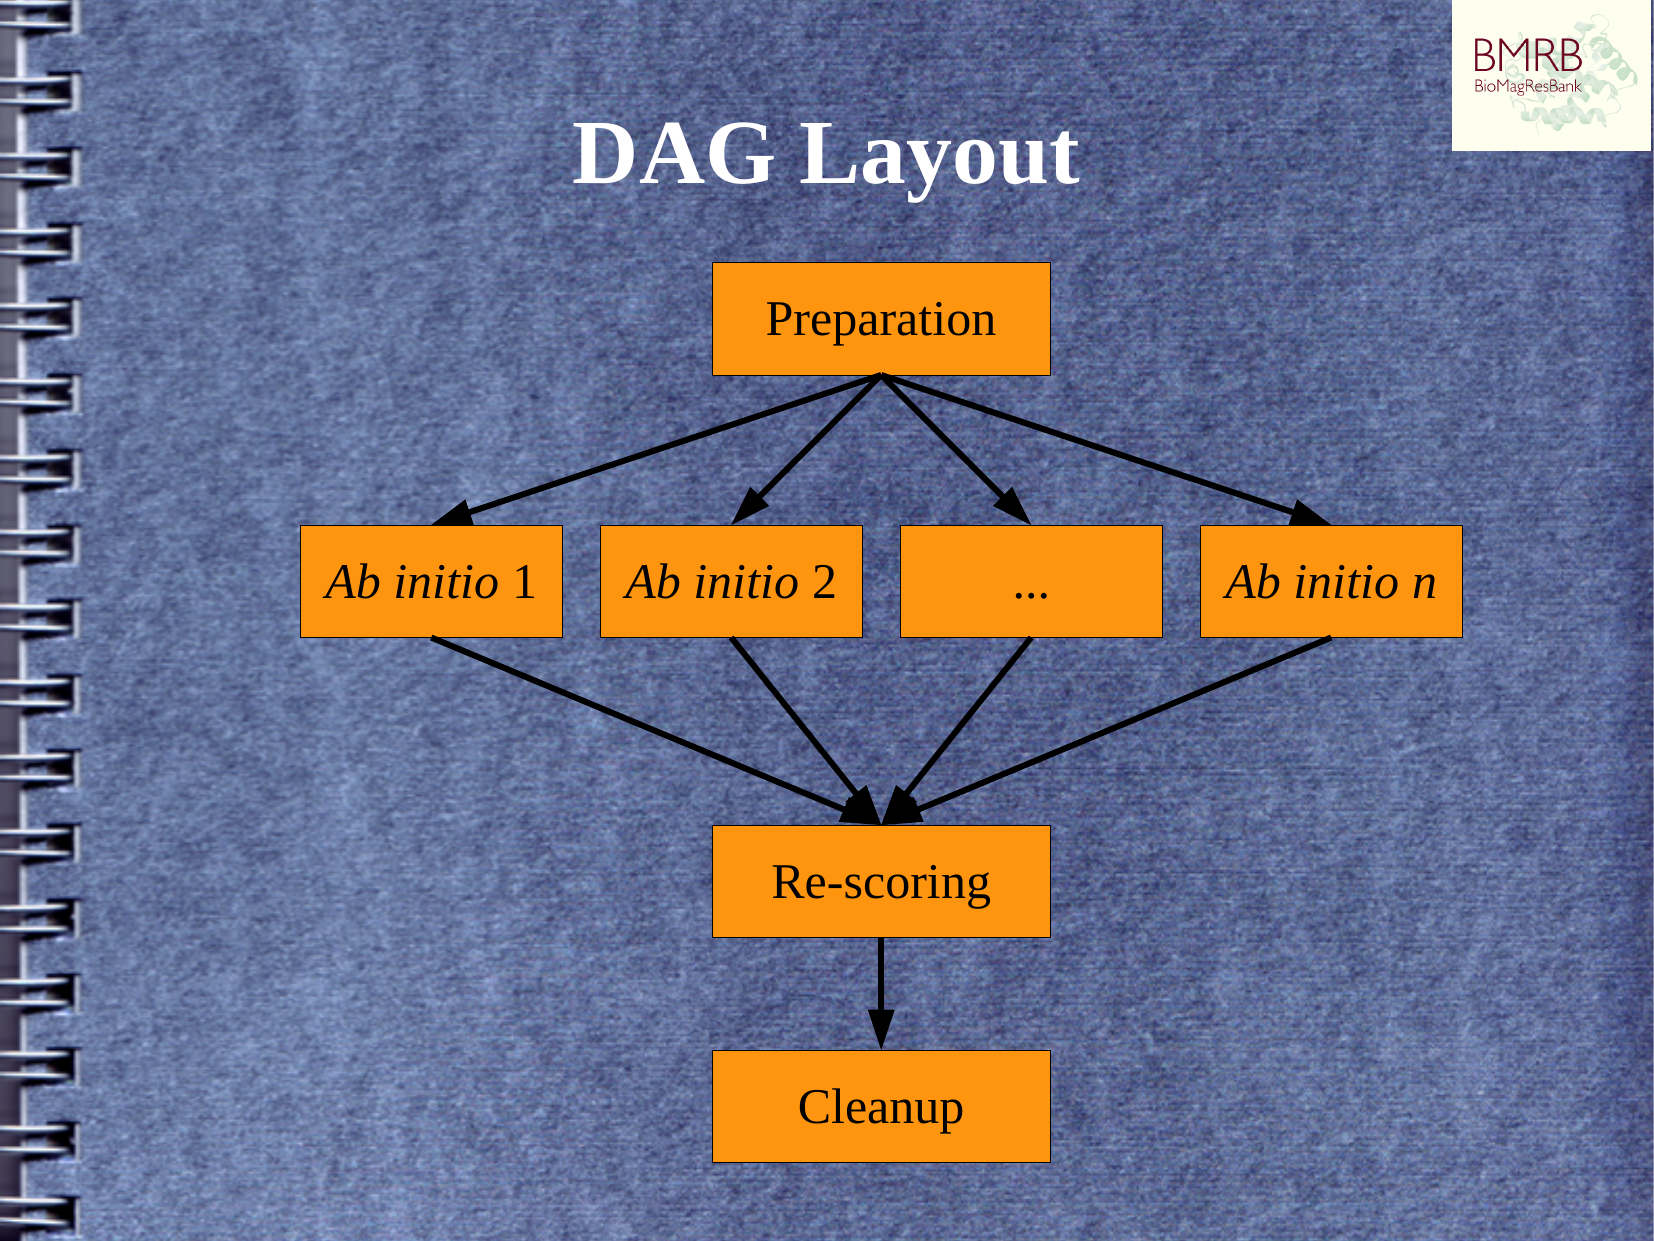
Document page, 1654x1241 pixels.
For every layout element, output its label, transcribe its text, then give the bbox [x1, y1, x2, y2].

text_box Ab initio 1 [300, 525, 563, 638]
text_box Ab initio n [1200, 525, 1463, 638]
text_box ... [900, 525, 1163, 638]
text_box Cleanup [712, 1050, 1051, 1163]
text_box Ab initio 2 [600, 525, 863, 638]
picture [0, 0, 1654, 1241]
title DAG Layout [82, 49, 1571, 257]
text_box Re-scoring [712, 825, 1051, 938]
text_box Preparation [712, 262, 1051, 376]
